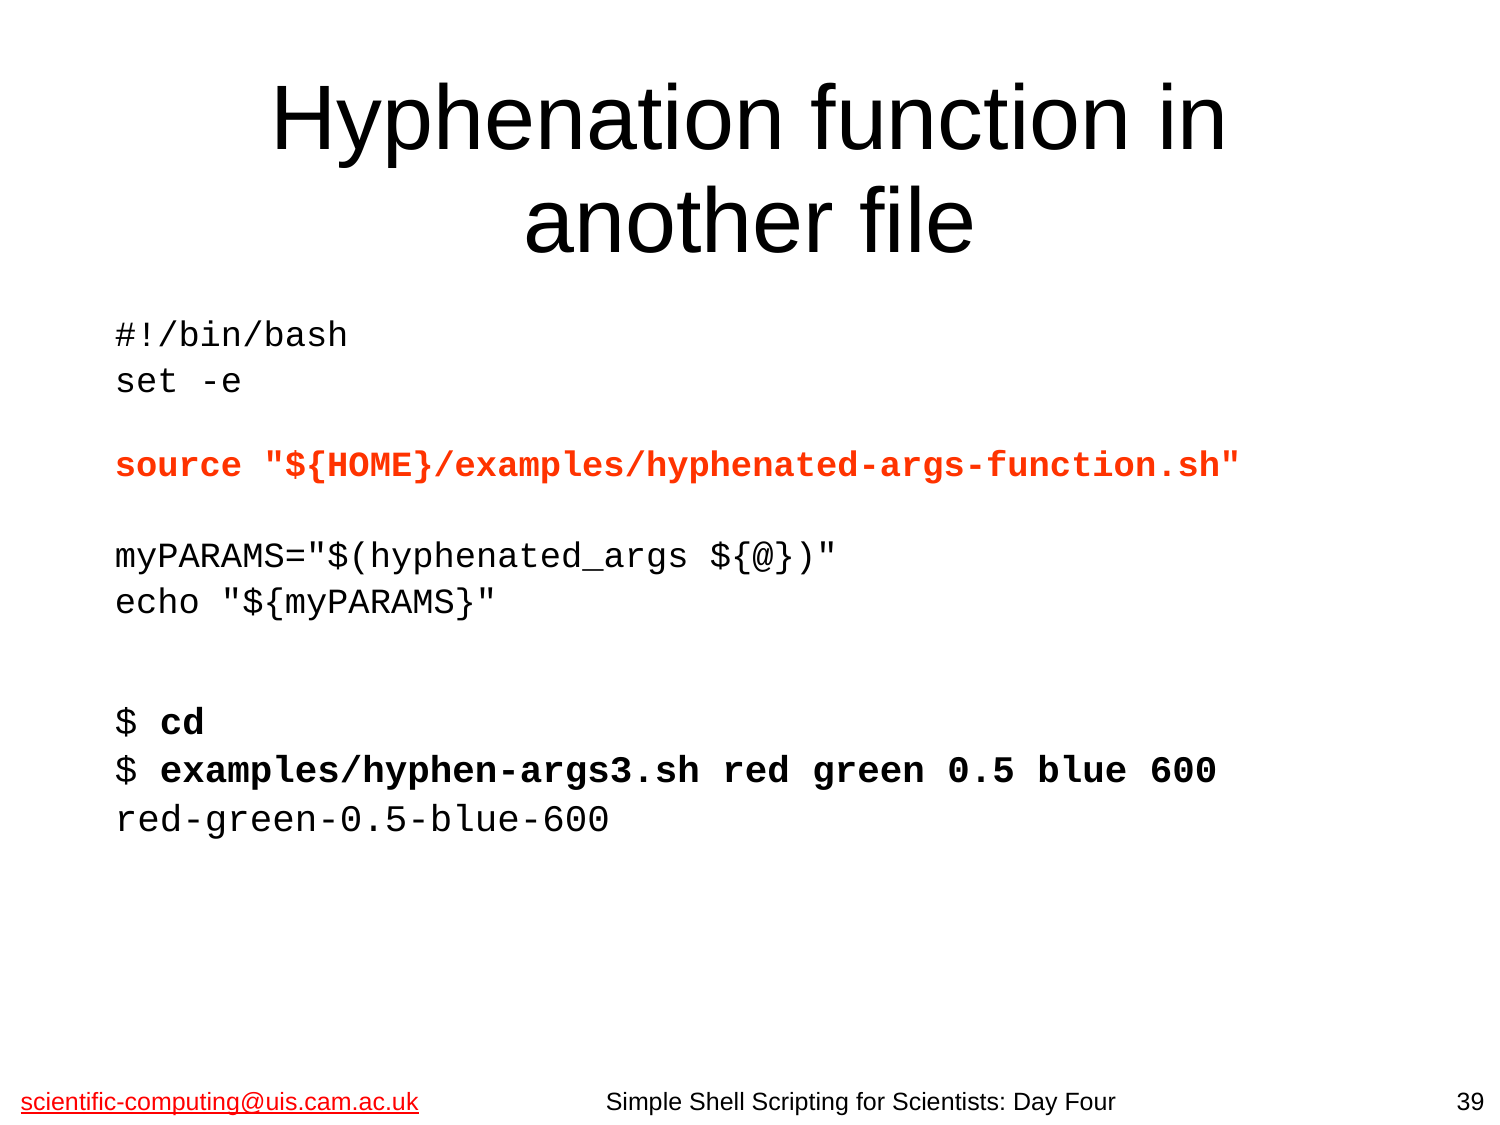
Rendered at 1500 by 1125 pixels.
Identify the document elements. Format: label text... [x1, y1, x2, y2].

list #!/bin/bash set -e source "${HOME}/examples/hyphenated-args-function.sh" myPARAMS="$(hyphenated_args ${@})" echo "${myPARAMS}" $ cd $ examples/hyphen-args3.sh red green 0.5 blue 600 red-green-0.5-blue-600 [99, 310, 1401, 947]
title Hyphenation function in another file [112, 58, 1388, 280]
